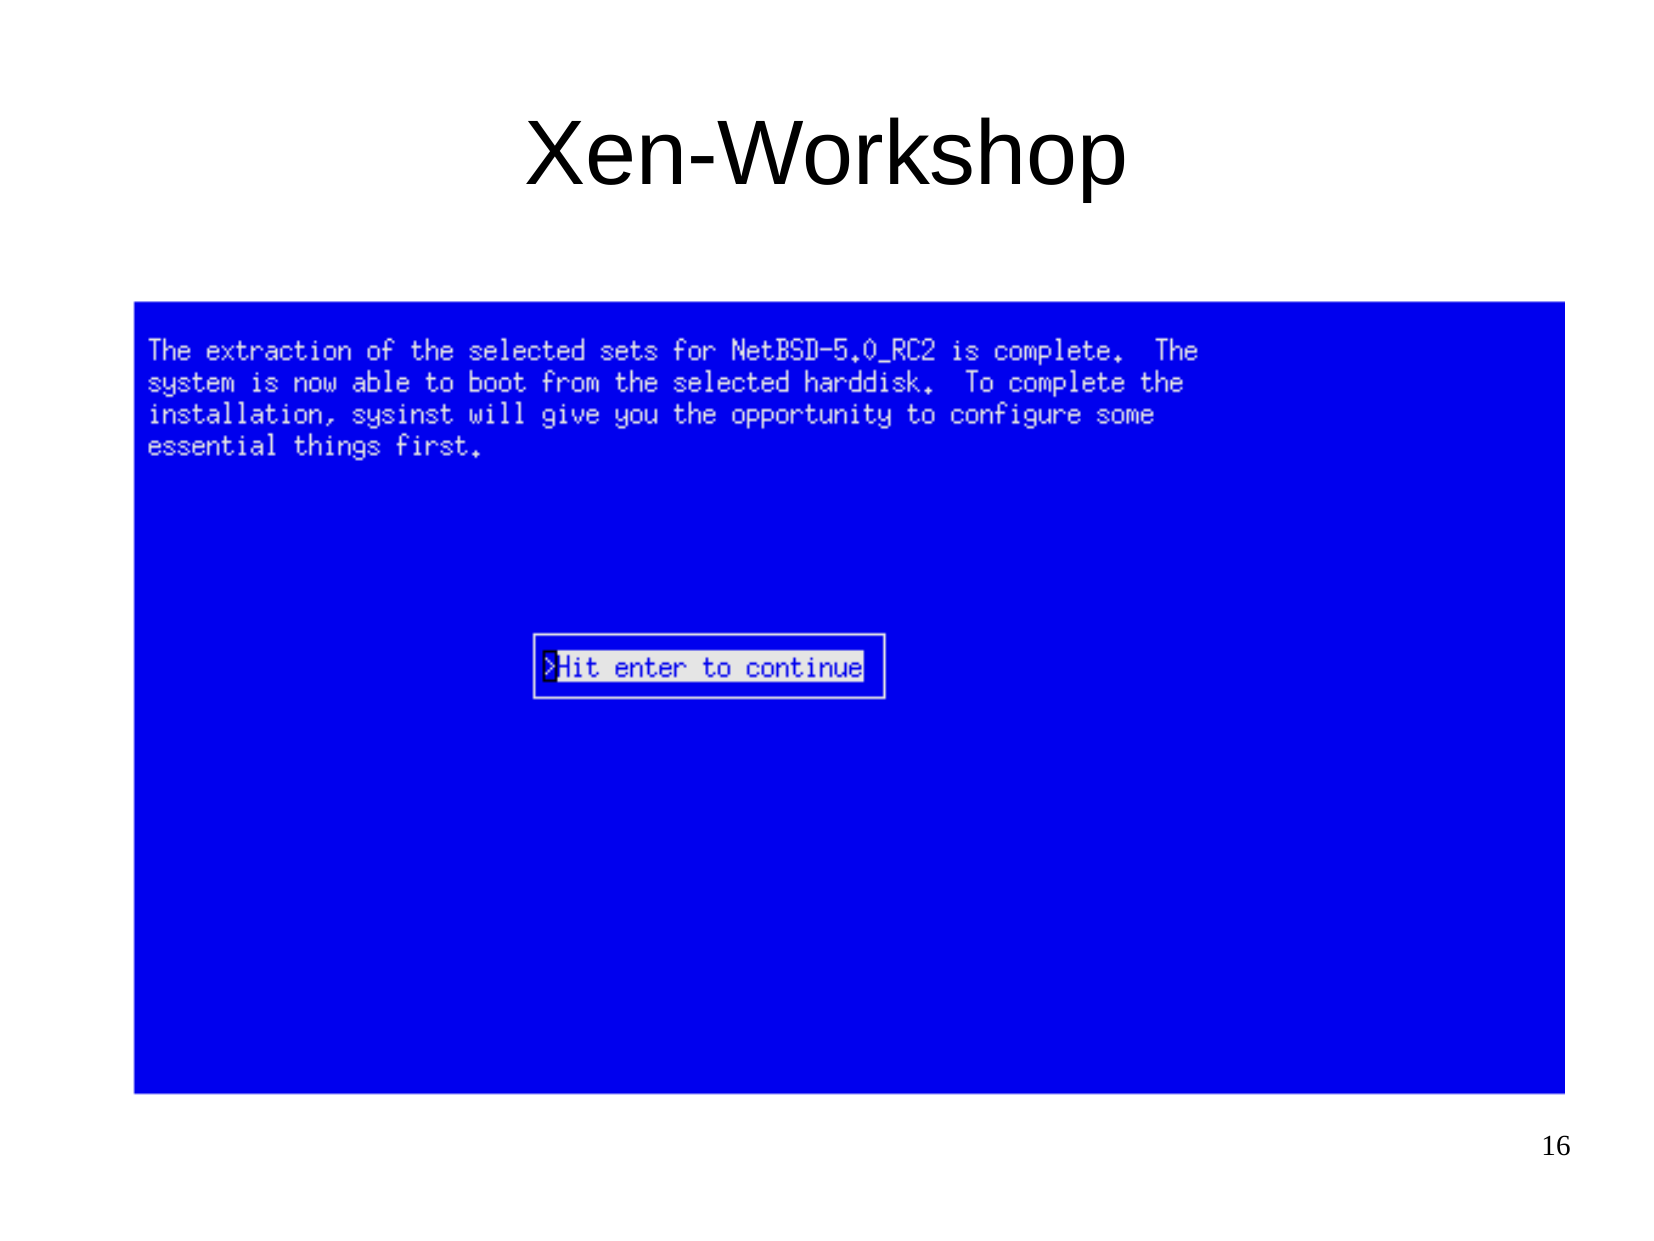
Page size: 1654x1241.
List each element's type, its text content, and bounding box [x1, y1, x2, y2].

picture [130, 300, 1565, 1097]
title Xen-Workshop [82, 49, 1571, 257]
